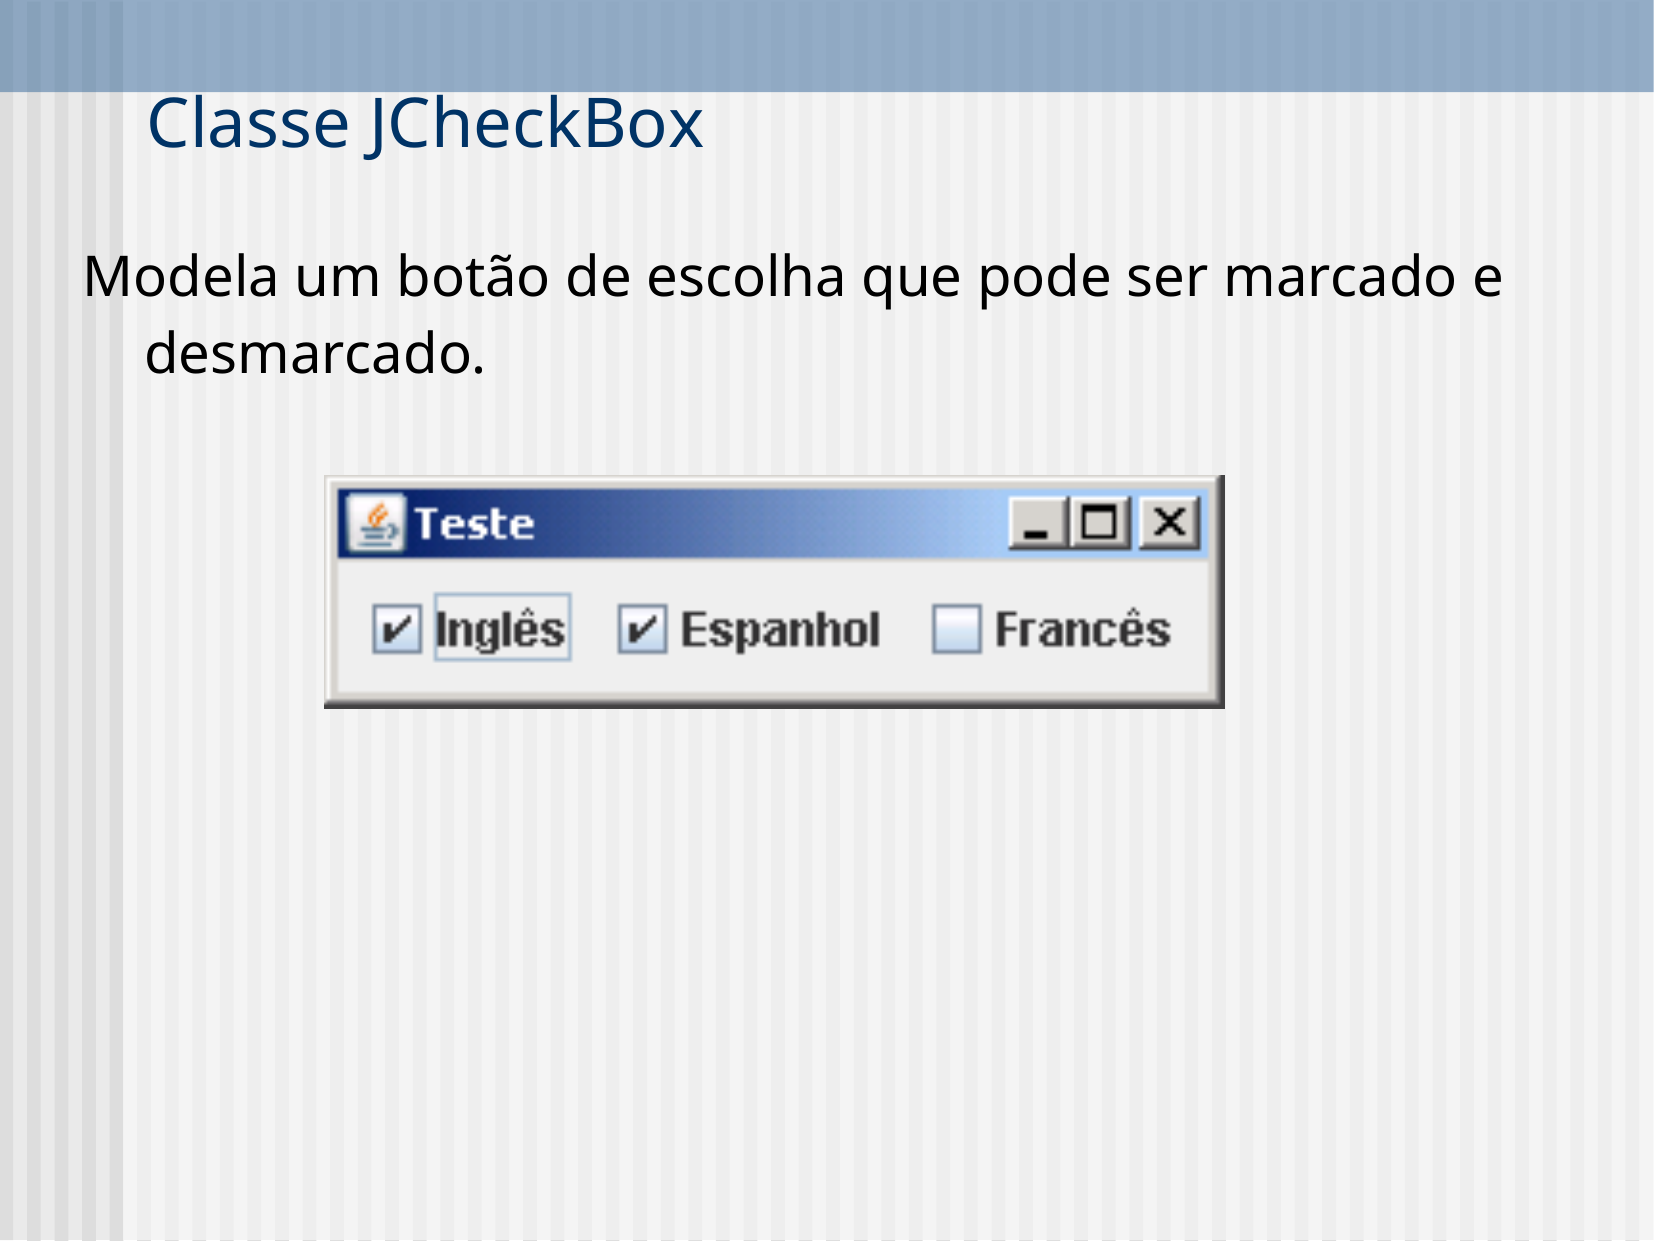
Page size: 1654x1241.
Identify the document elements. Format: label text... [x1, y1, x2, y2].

list Modela um botão de escolha que pode ser marcado e desmarcado. [82, 236, 1571, 1094]
picture [324, 475, 1225, 709]
title Classe JCheckBox [146, 29, 1536, 212]
